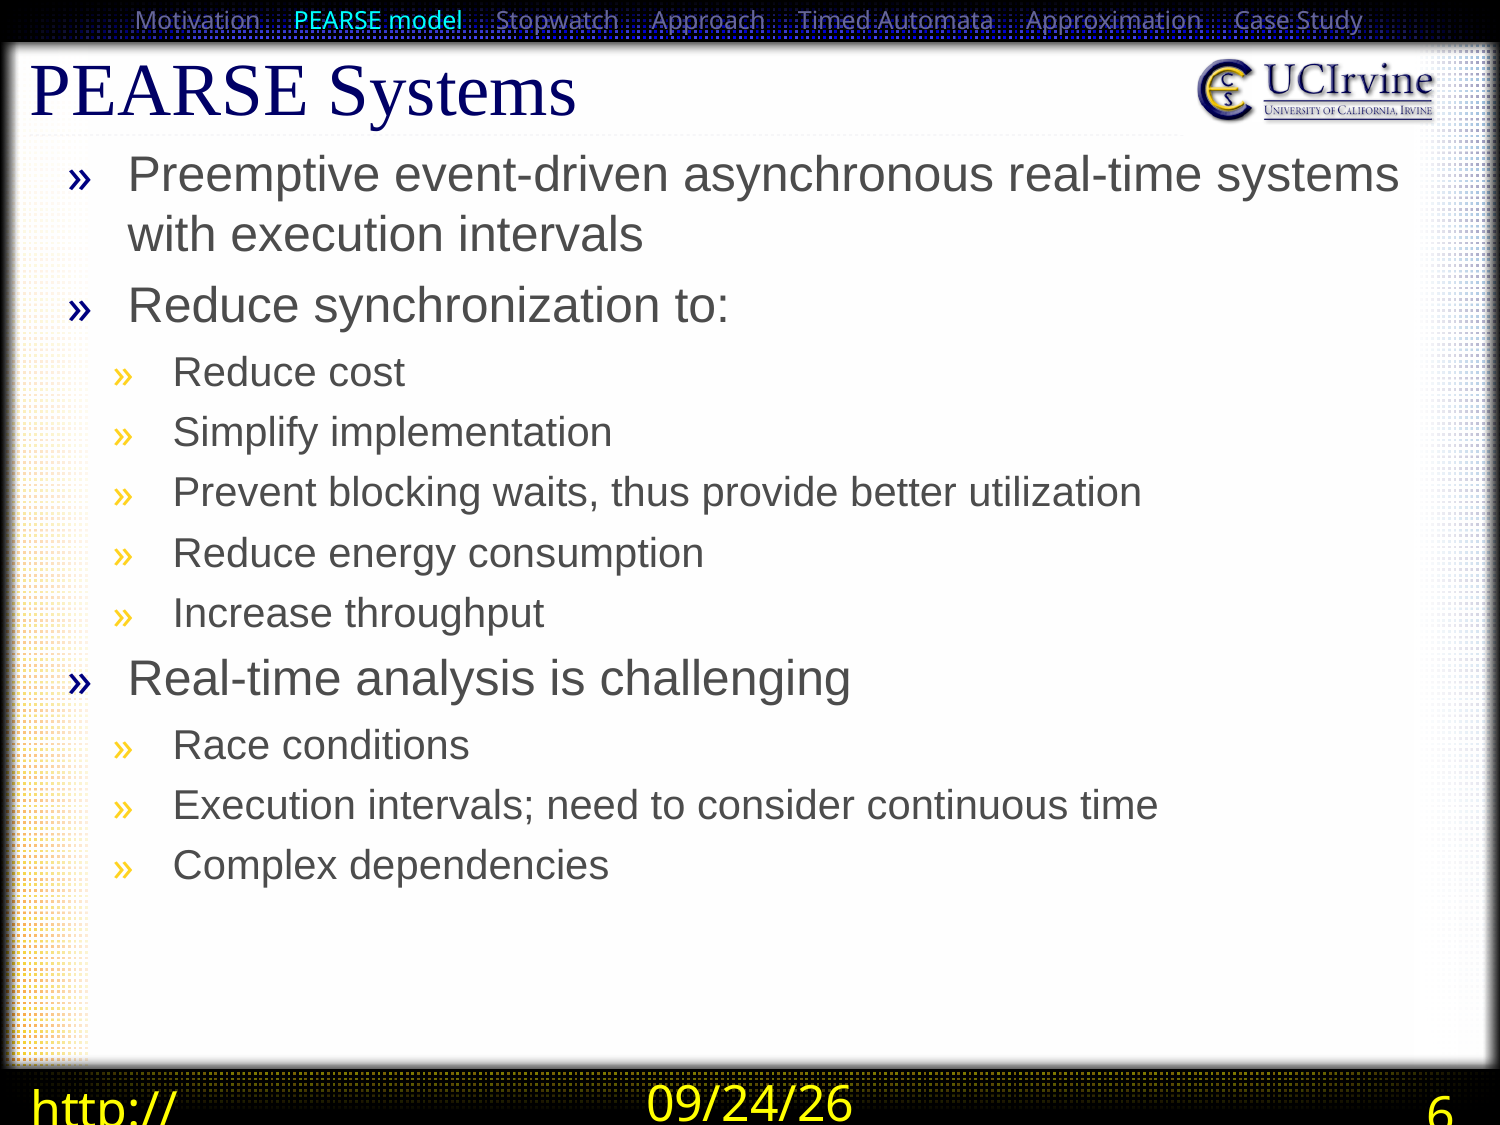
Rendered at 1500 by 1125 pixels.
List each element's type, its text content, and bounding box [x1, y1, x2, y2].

title PEARSE Systems [15, 35, 1186, 145]
picture [1433, 1113, 1448, 1125]
picture [39, 1103, 53, 1125]
picture [0, 0, 1500, 1125]
list Preemptive event-driven asynchronous real-time systems with execution intervals Reduce synchronization to: Reduce cost Simplify implementation Prevent blocking waits, thus provide better utilization Reduce energy consumption Increase throughput Real-time analysis is challenging Race conditions Execution intervals; need to consider continuous time Complex dependencies [52, 135, 1448, 1081]
text_box Motivation PEARSE model Stopwatch Approach Timed Automata Approximation Case Study [14, 4, 1485, 35]
picture [105, 1103, 119, 1124]
